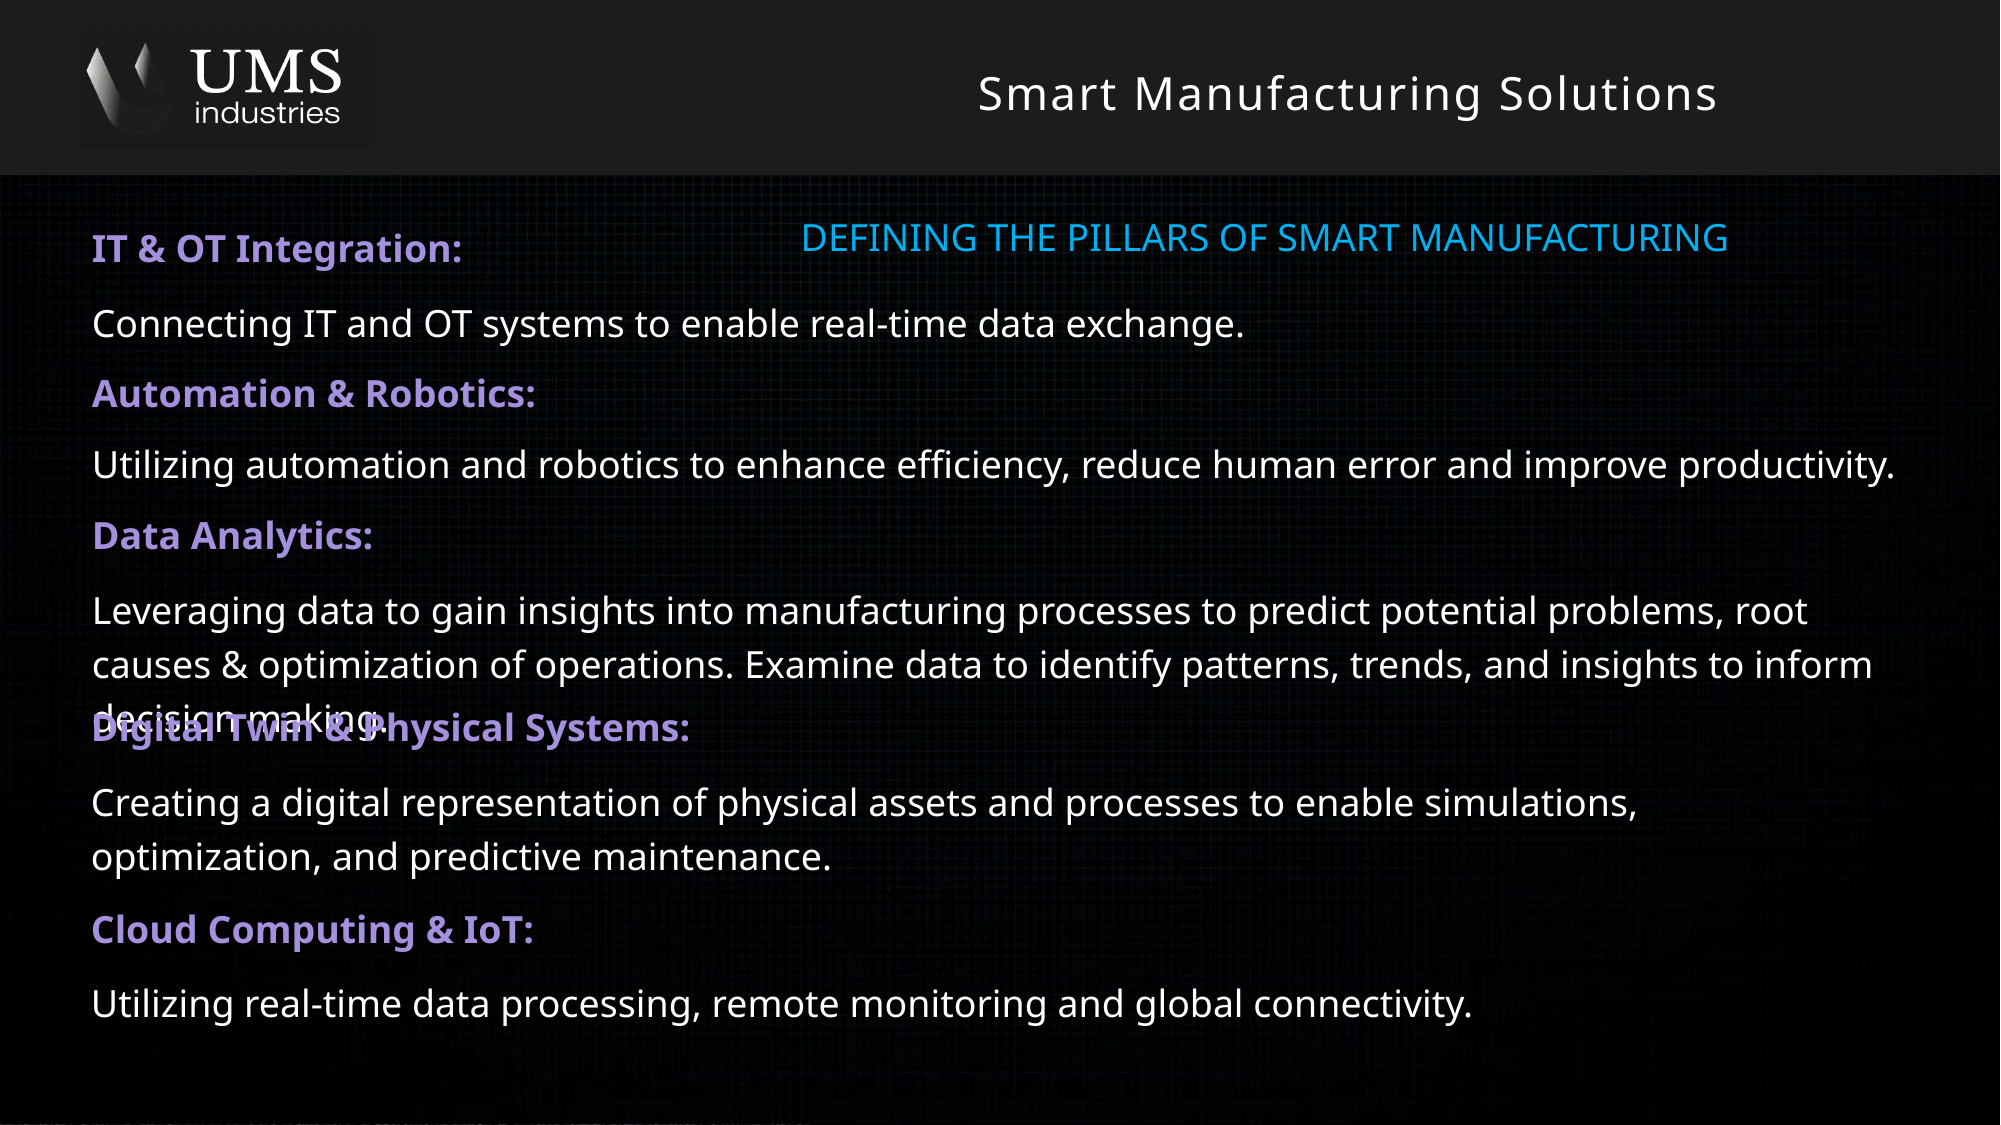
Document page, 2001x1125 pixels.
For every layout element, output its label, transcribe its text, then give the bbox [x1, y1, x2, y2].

text_box DEFINING THE PILLARS OF SMART MANUFACTURING [785, 206, 1942, 268]
text_box Digital Twin & Physical Systems: Creating a digital representation of physical assets and processes to enable simulations, optimization, and predictive maintenance. [75, 687, 1876, 825]
text_box Data Analytics: Leveraging data to gain insights into manufacturing processes to predict potential problems, root causes & optimization of operations. Examine data to identify patterns, trends, and insights to inform decision making. [76, 495, 1942, 633]
text_box Automation & Robotics: Utilizing automation and robotics to enhance efficiency, reduce human error and improve productivity. [76, 358, 1942, 495]
text_box Cloud Computing & IoT: Utilizing real-time data processing, remote monitoring and global connectivity. [75, 889, 1876, 1027]
text_box Smart Manufacturing Solutions [962, 57, 1924, 128]
text_box [0, 0, 2000, 1125]
picture [76, 27, 369, 150]
picture [0, 175, 1999, 1125]
subtitle IT & OT Integration: Connecting IT and OT systems to enable real-time data exchange. [76, 208, 1723, 347]
